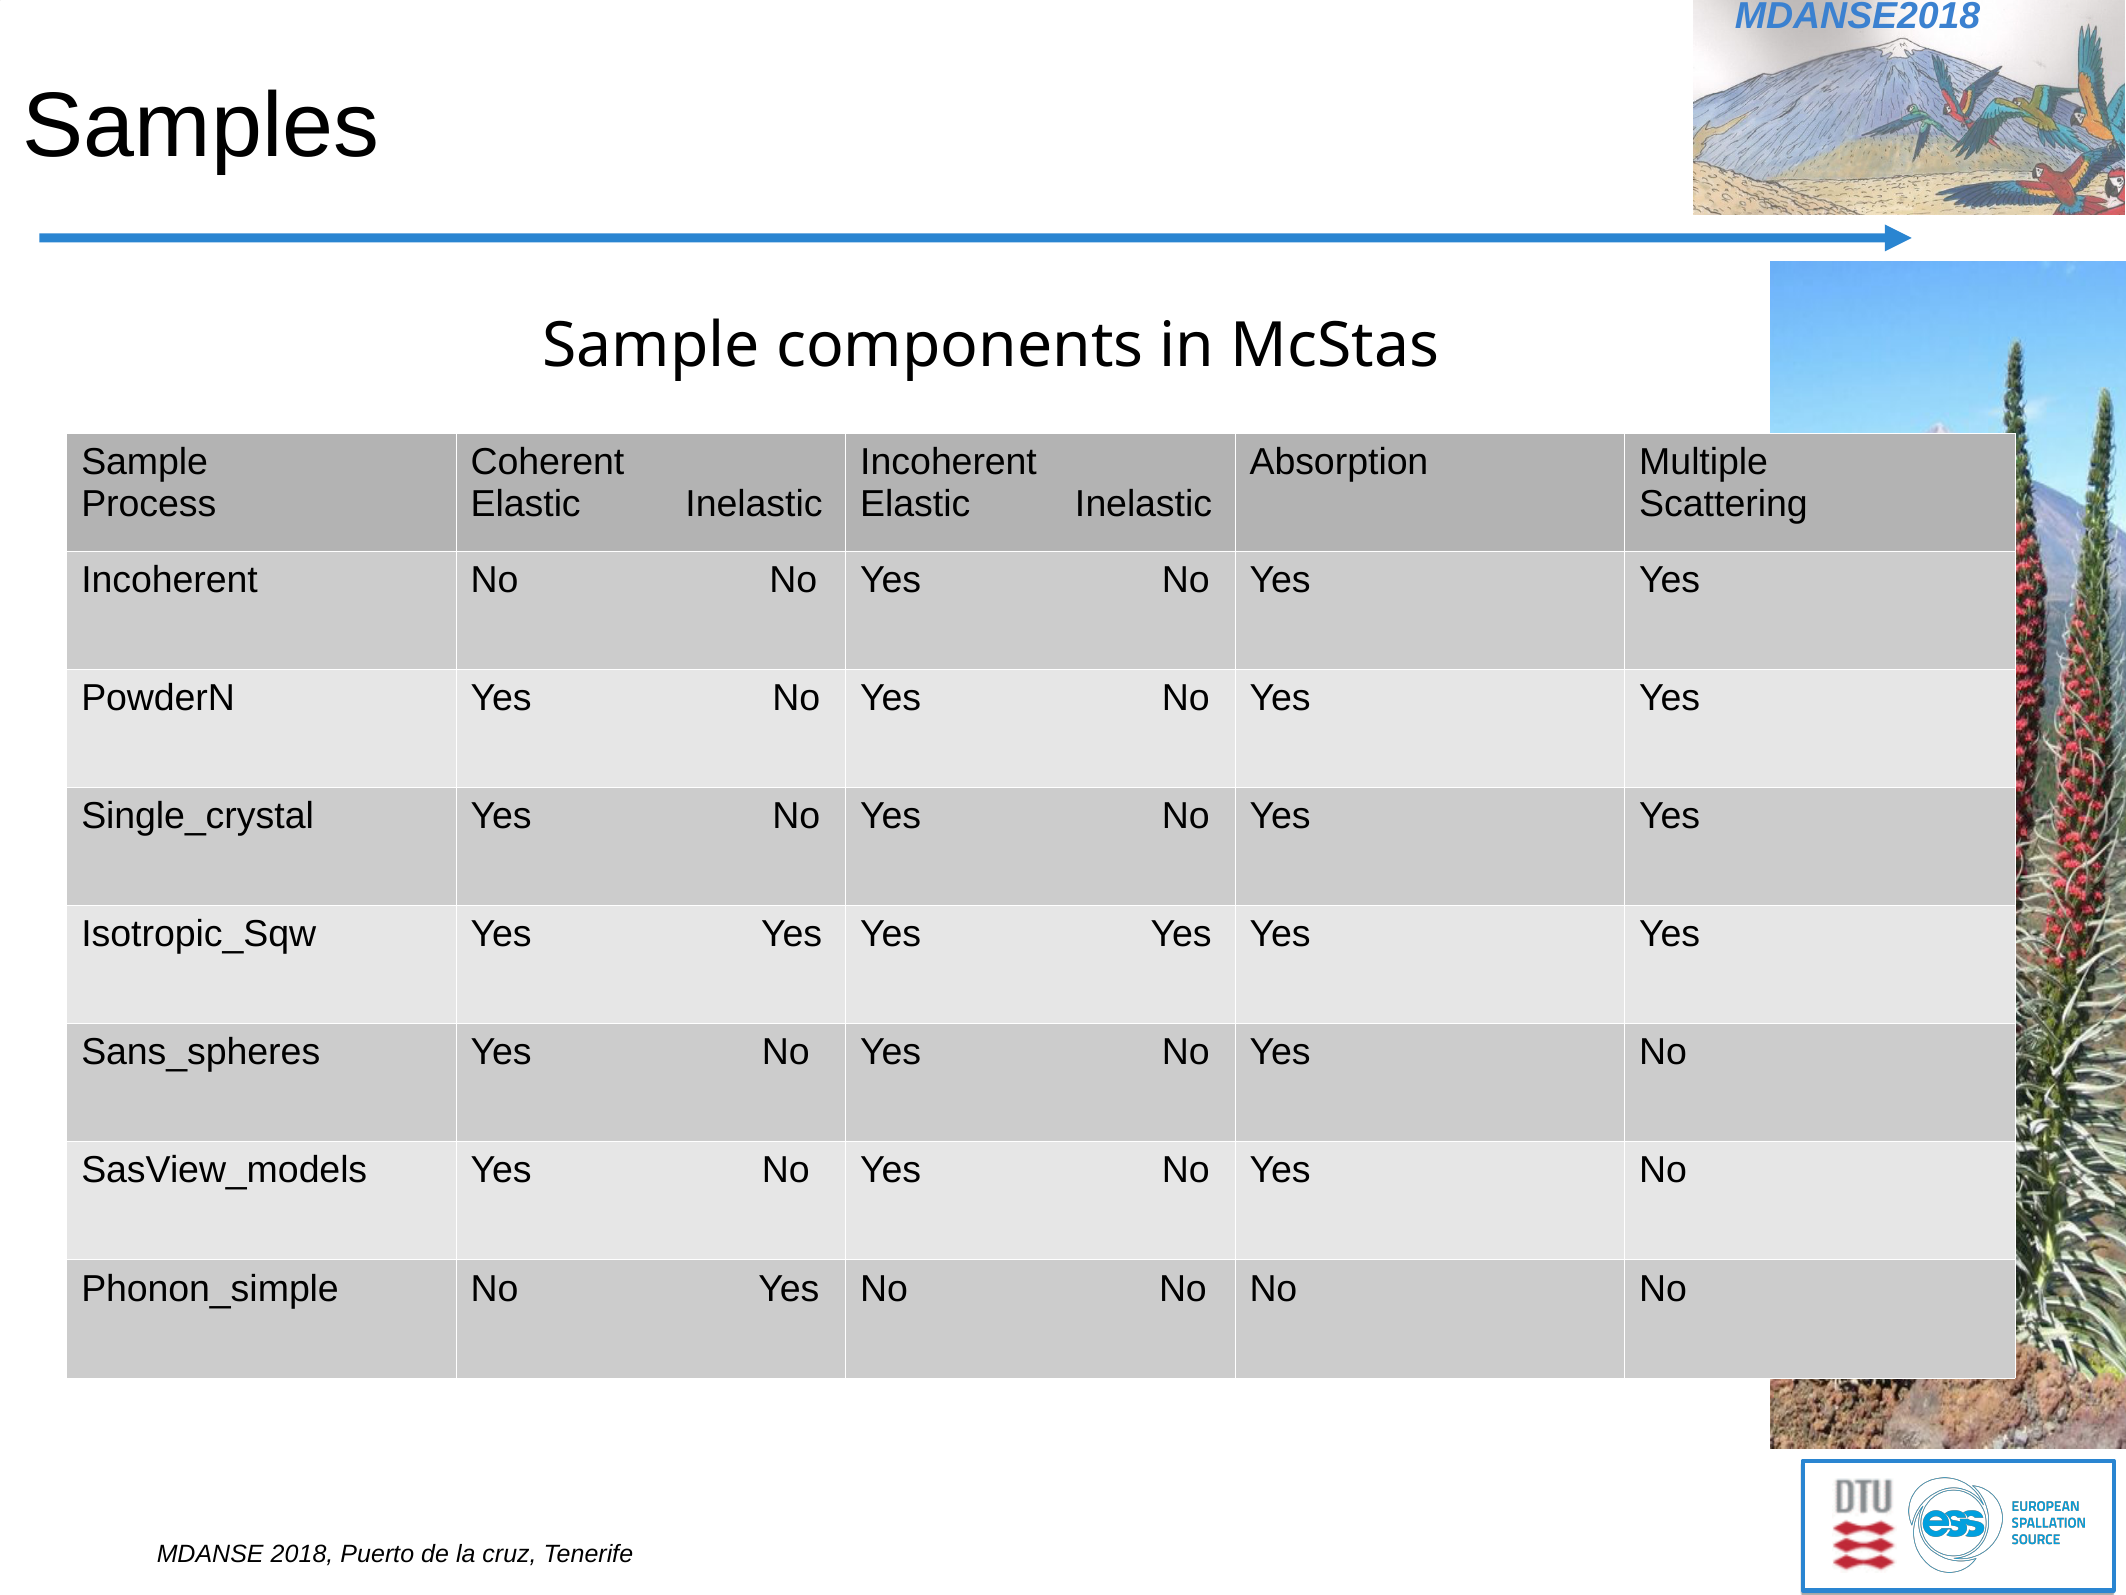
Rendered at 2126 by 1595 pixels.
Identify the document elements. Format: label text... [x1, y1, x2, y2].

table_cell Yes [1625, 670, 2015, 787]
picture [1693, 0, 2125, 215]
table_cell Yes [1625, 906, 2015, 1023]
table_cell Yes [1236, 906, 1624, 1023]
table_cell Yes [1625, 788, 2015, 905]
table_cell Yes No [457, 1142, 845, 1259]
table_cell No [1236, 1260, 1624, 1378]
table_header Coherent Elastic Inelastic [457, 434, 845, 551]
table_cell Single_crystal [67, 788, 456, 905]
table_cell Yes [1236, 670, 1624, 787]
table_cell Yes [1236, 552, 1624, 669]
table_cell Yes No [457, 788, 845, 905]
table_cell Yes Yes [457, 906, 845, 1023]
picture [1832, 1477, 1897, 1573]
table_header Incoherent Elastic Inelastic [846, 434, 1235, 551]
table_cell Yes No [457, 670, 845, 787]
text_box Sample components in McStas [39, 295, 1944, 388]
table_cell No [1625, 1024, 2015, 1141]
table_cell Sans_spheres [67, 1024, 456, 1141]
table_cell PowderN [67, 670, 456, 787]
table_cell No [1625, 1260, 2015, 1378]
table_cell Yes No [846, 1142, 1235, 1259]
table_cell Yes [1236, 1024, 1624, 1141]
table_cell Yes No [846, 1024, 1235, 1141]
table_header Multiple Scattering [1625, 434, 2015, 551]
table_header Sample Process [67, 434, 456, 551]
table_cell Isotropic_Sqw [67, 906, 456, 1023]
table_cell No No [846, 1260, 1235, 1378]
table_cell Yes No [846, 670, 1235, 787]
table_cell SasView_models [67, 1142, 456, 1259]
table_header Absorption [1236, 434, 1624, 551]
picture [1770, 261, 2126, 1449]
table_cell No No [457, 552, 845, 669]
table_cell No [1625, 1142, 2015, 1259]
table_cell Yes Yes [846, 906, 1235, 1023]
picture [1908, 1477, 2085, 1573]
table_cell Phonon_simple [67, 1260, 456, 1378]
table_cell No Yes [457, 1260, 845, 1378]
title Samples [22, 40, 1938, 209]
table_cell Yes [1236, 788, 1624, 905]
table_cell Yes No [846, 788, 1235, 905]
table_cell Yes [1236, 1142, 1624, 1259]
table_cell Incoherent [67, 552, 456, 669]
table_cell Yes [1625, 552, 2015, 669]
table_cell Yes No [846, 552, 1235, 669]
table_cell Yes No [457, 1024, 845, 1141]
